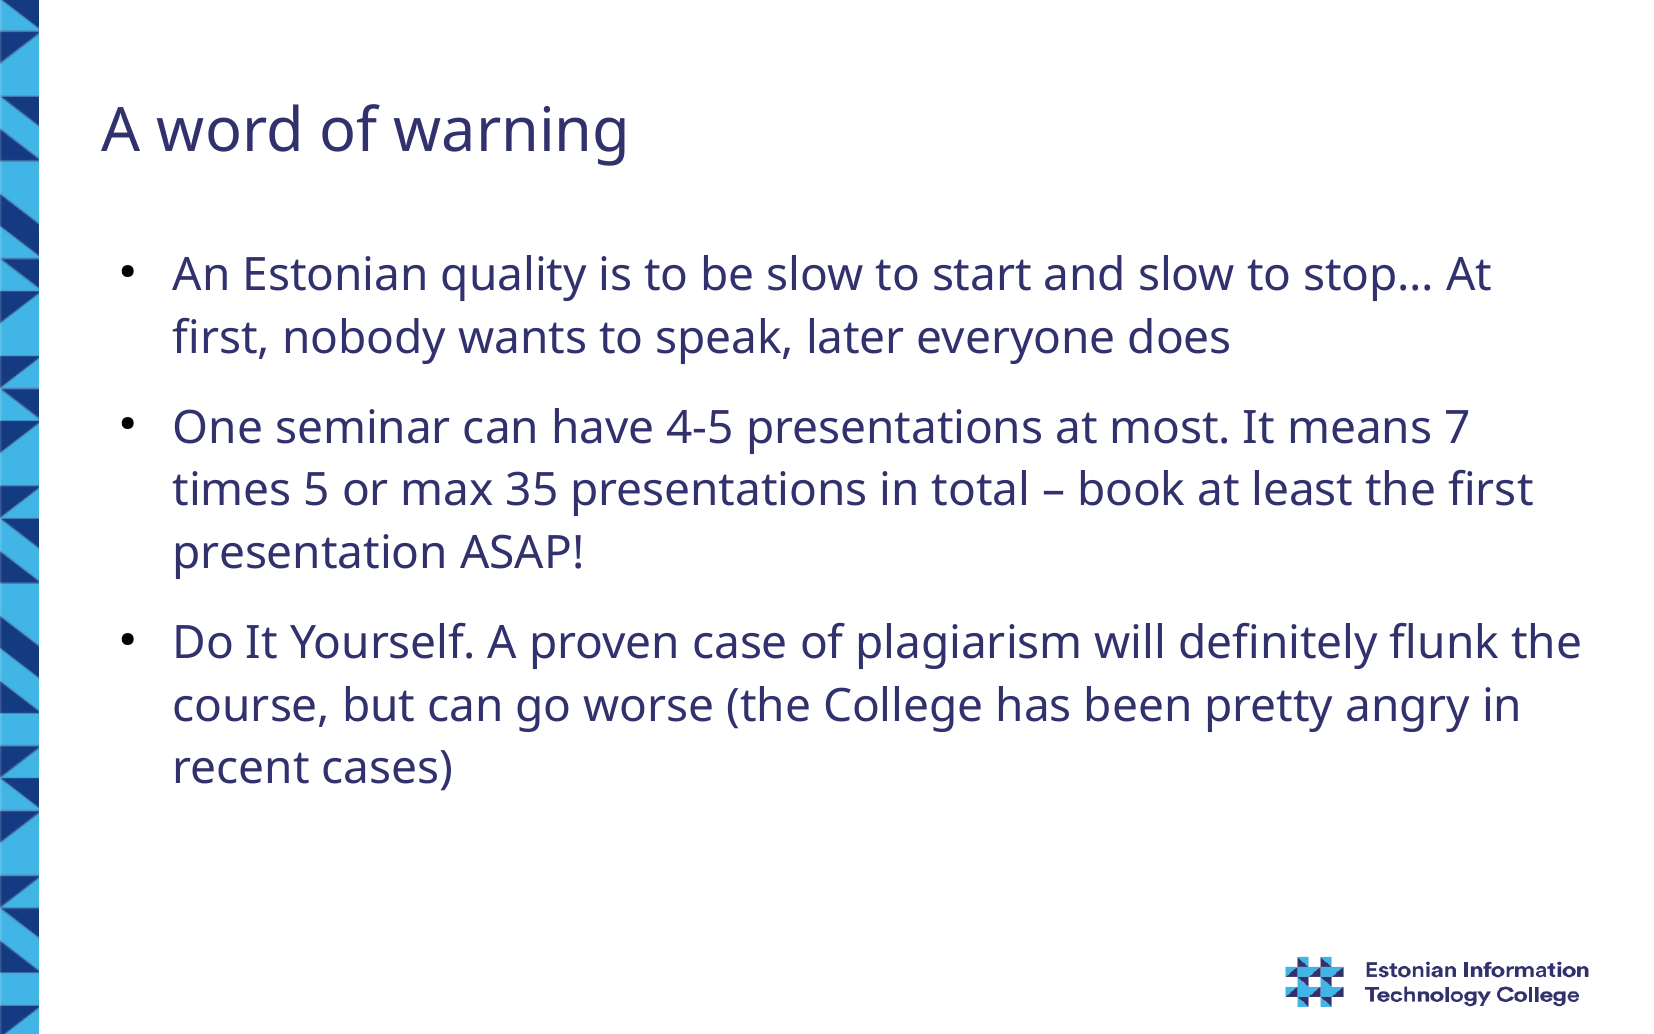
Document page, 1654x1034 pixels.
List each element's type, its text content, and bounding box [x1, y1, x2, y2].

list An Estonian quality is to be slow to start and slow to stop… At first, nobody wants to speak, later everyone does One seminar can have 4-5 presentations at most. It means 7 times 5 or max 35 presentations in total – book at least the first presentation ASAP! Do It Yourself. A proven case of plagiarism will definitely flunk the course, but can go worse (the College has been pretty angry in recent cases) [101, 241, 1591, 924]
title A word of warning [101, 41, 1224, 214]
